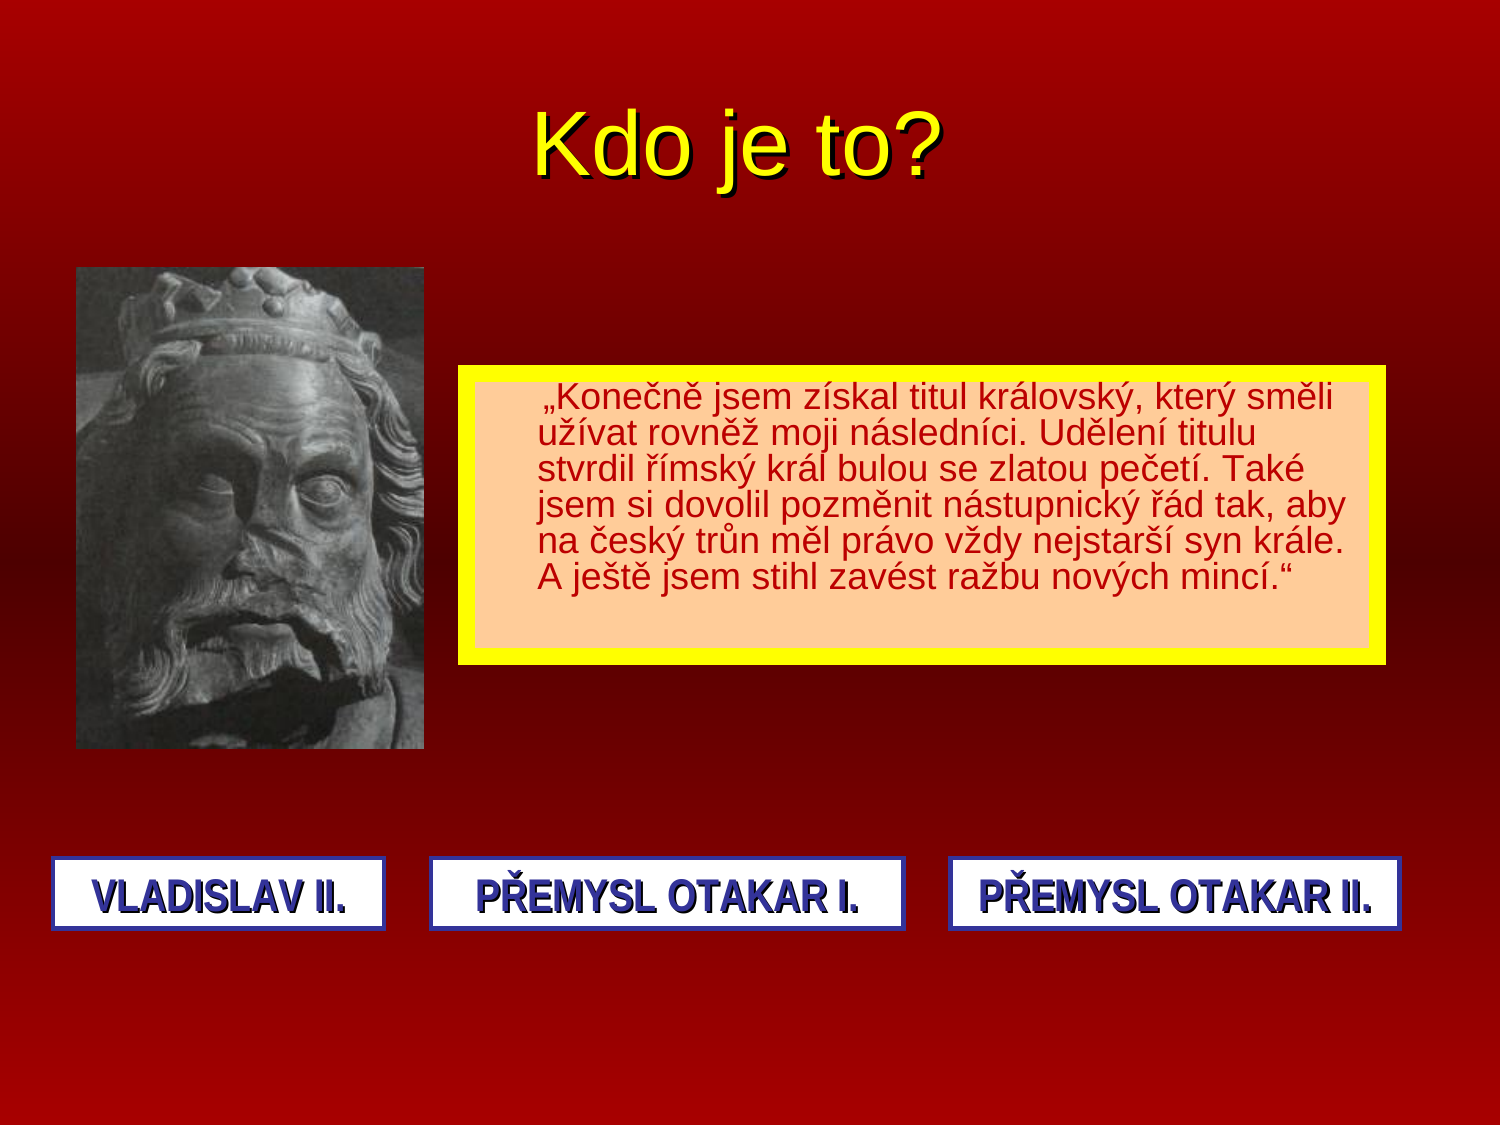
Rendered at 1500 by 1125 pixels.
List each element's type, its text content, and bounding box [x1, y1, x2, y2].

text_box PŘEMYSL OTAKAR II. [950, 857, 1400, 929]
title Kdo je to? [75, 45, 1426, 233]
list „Konečně jsem získal titul královský, který směli užívat rovněž moji následníci. Udělení titulu stvrdil římský král bulou se zlatou pečetí. Také jsem si dovolil pozměnit nástupnický řád tak, aby na český trůn měl právo vždy nejstarší syn krále. A ještě jsem stihl zavést ražbu nových mincí.“ [466, 373, 1378, 657]
text_box PŘEMYSL OTAKAR I. [430, 857, 904, 929]
picture [76, 267, 424, 749]
text_box VLADISLAV II. [53, 857, 385, 929]
